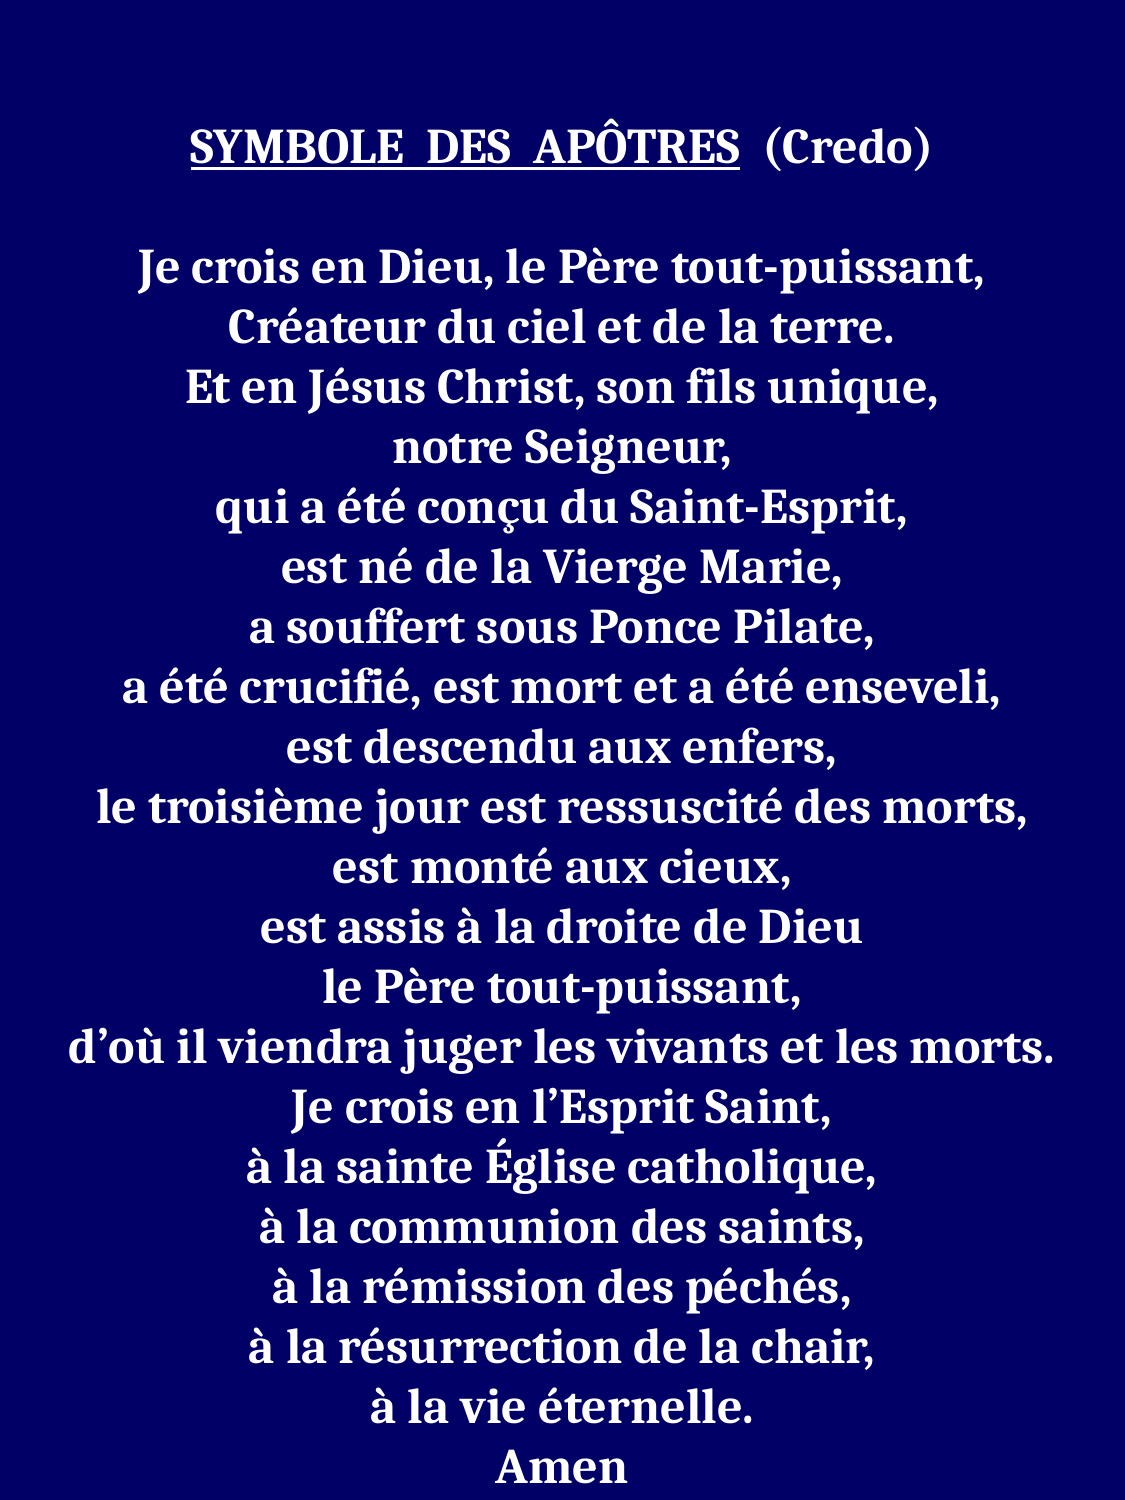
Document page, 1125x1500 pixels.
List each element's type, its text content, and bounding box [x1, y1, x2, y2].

text_box SYMBOLE DES APÔTRES (Credo) Je crois en Dieu, le Père tout-puissant, Créateur du ciel et de la terre. Et en Jésus Christ, son fils unique, notre Seigneur, qui a été conçu du Saint-Esprit, est né de la Vierge Marie, a souffert sous Ponce Pilate, a été crucifié, est mort et a été enseveli, est descendu aux enfers, le troisième jour est ressuscité des morts, est monté aux cieux, est assis à la droite de Dieu le Père tout-puissant, d’où il viendra juger les vivants et les morts. Je crois en l’Esprit Saint, à la sainte Église catholique, à la communion des saints, à la rémission des péchés, à la résurrection de la chair, à la vie éternelle. Amen [44, 106, 1080, 1500]
